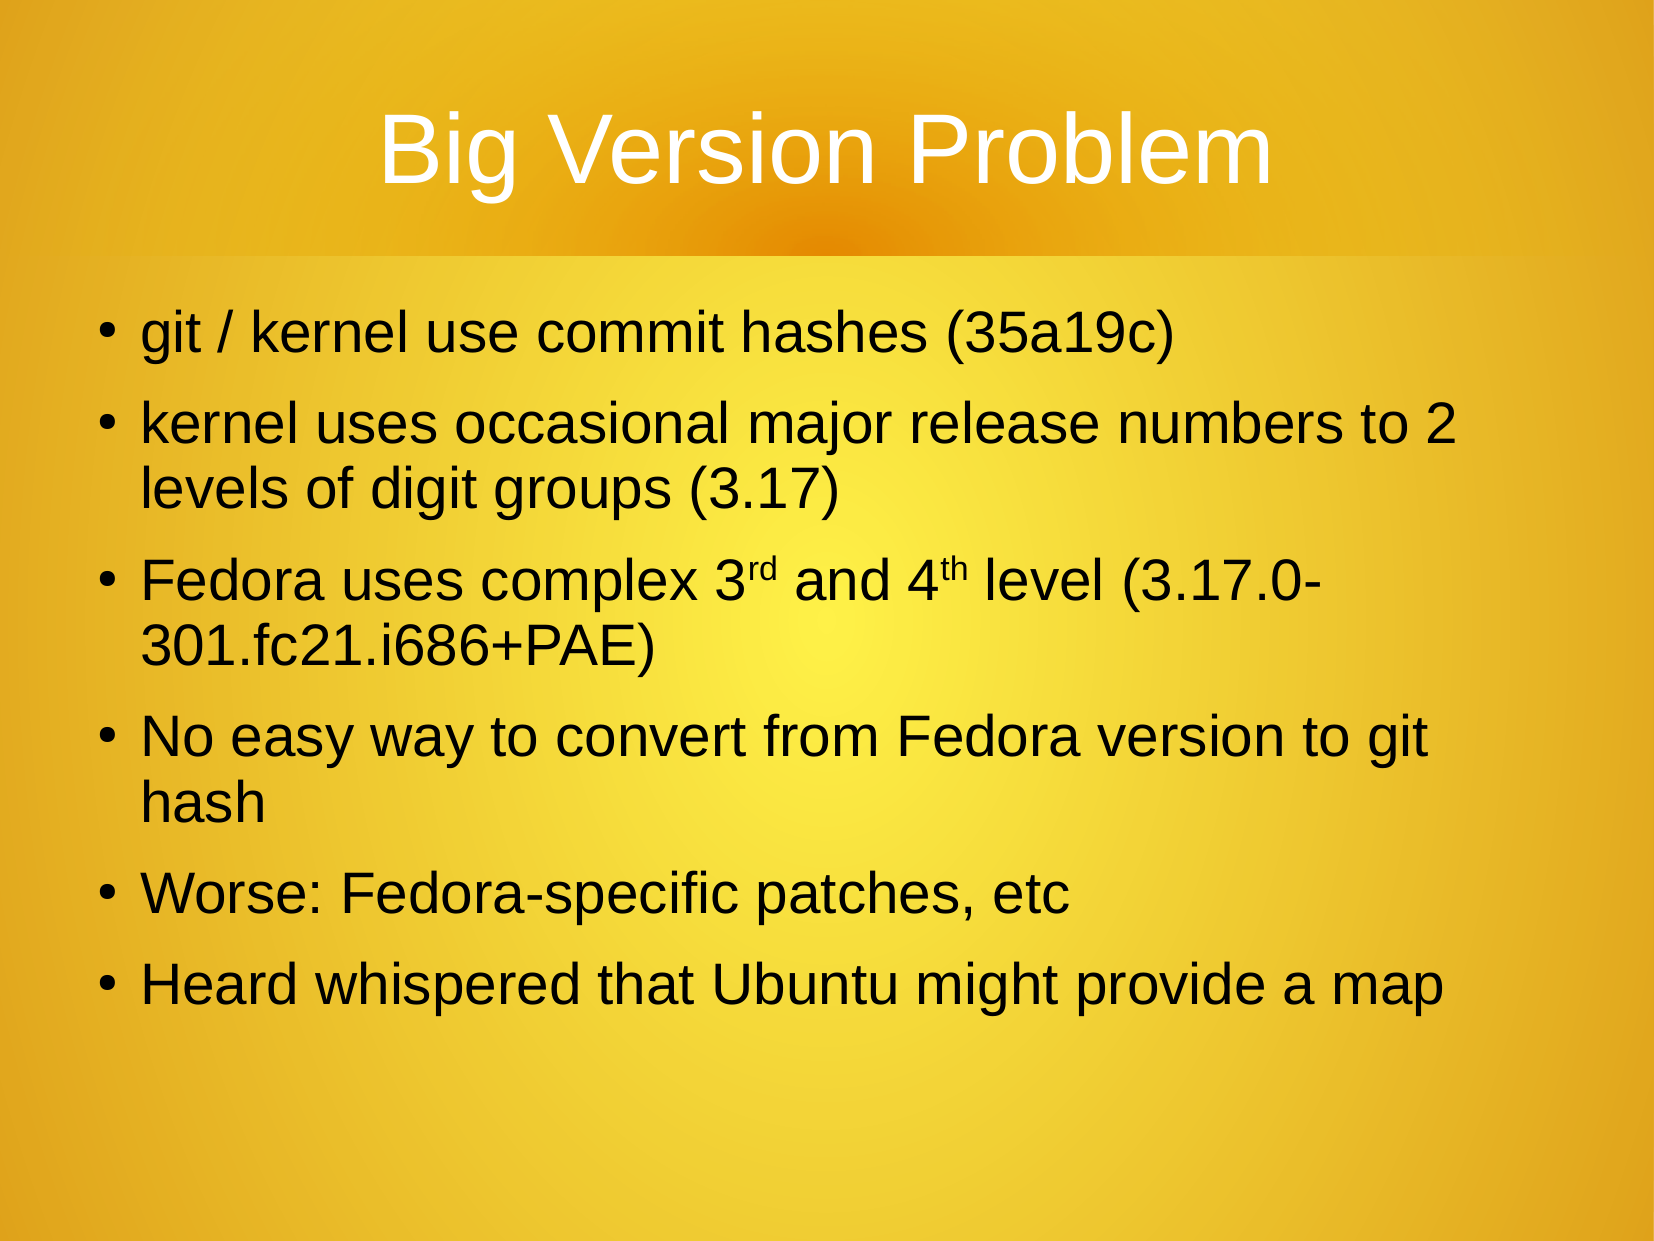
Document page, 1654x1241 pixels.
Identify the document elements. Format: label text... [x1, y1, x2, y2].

title Big Version Problem [82, 47, 1571, 252]
list git / kernel use commit hashes (35a19c) kernel uses occasional major release numbers to 2 levels of digit groups (3.17) Fedora uses complex 3rd and 4th level (3.17.0-301.fc21.i686+PAE) No easy way to convert from Fedora version to git hash Worse: Fedora-specific patches, etc Heard whispered that Ubuntu might provide a map [82, 299, 1571, 1019]
